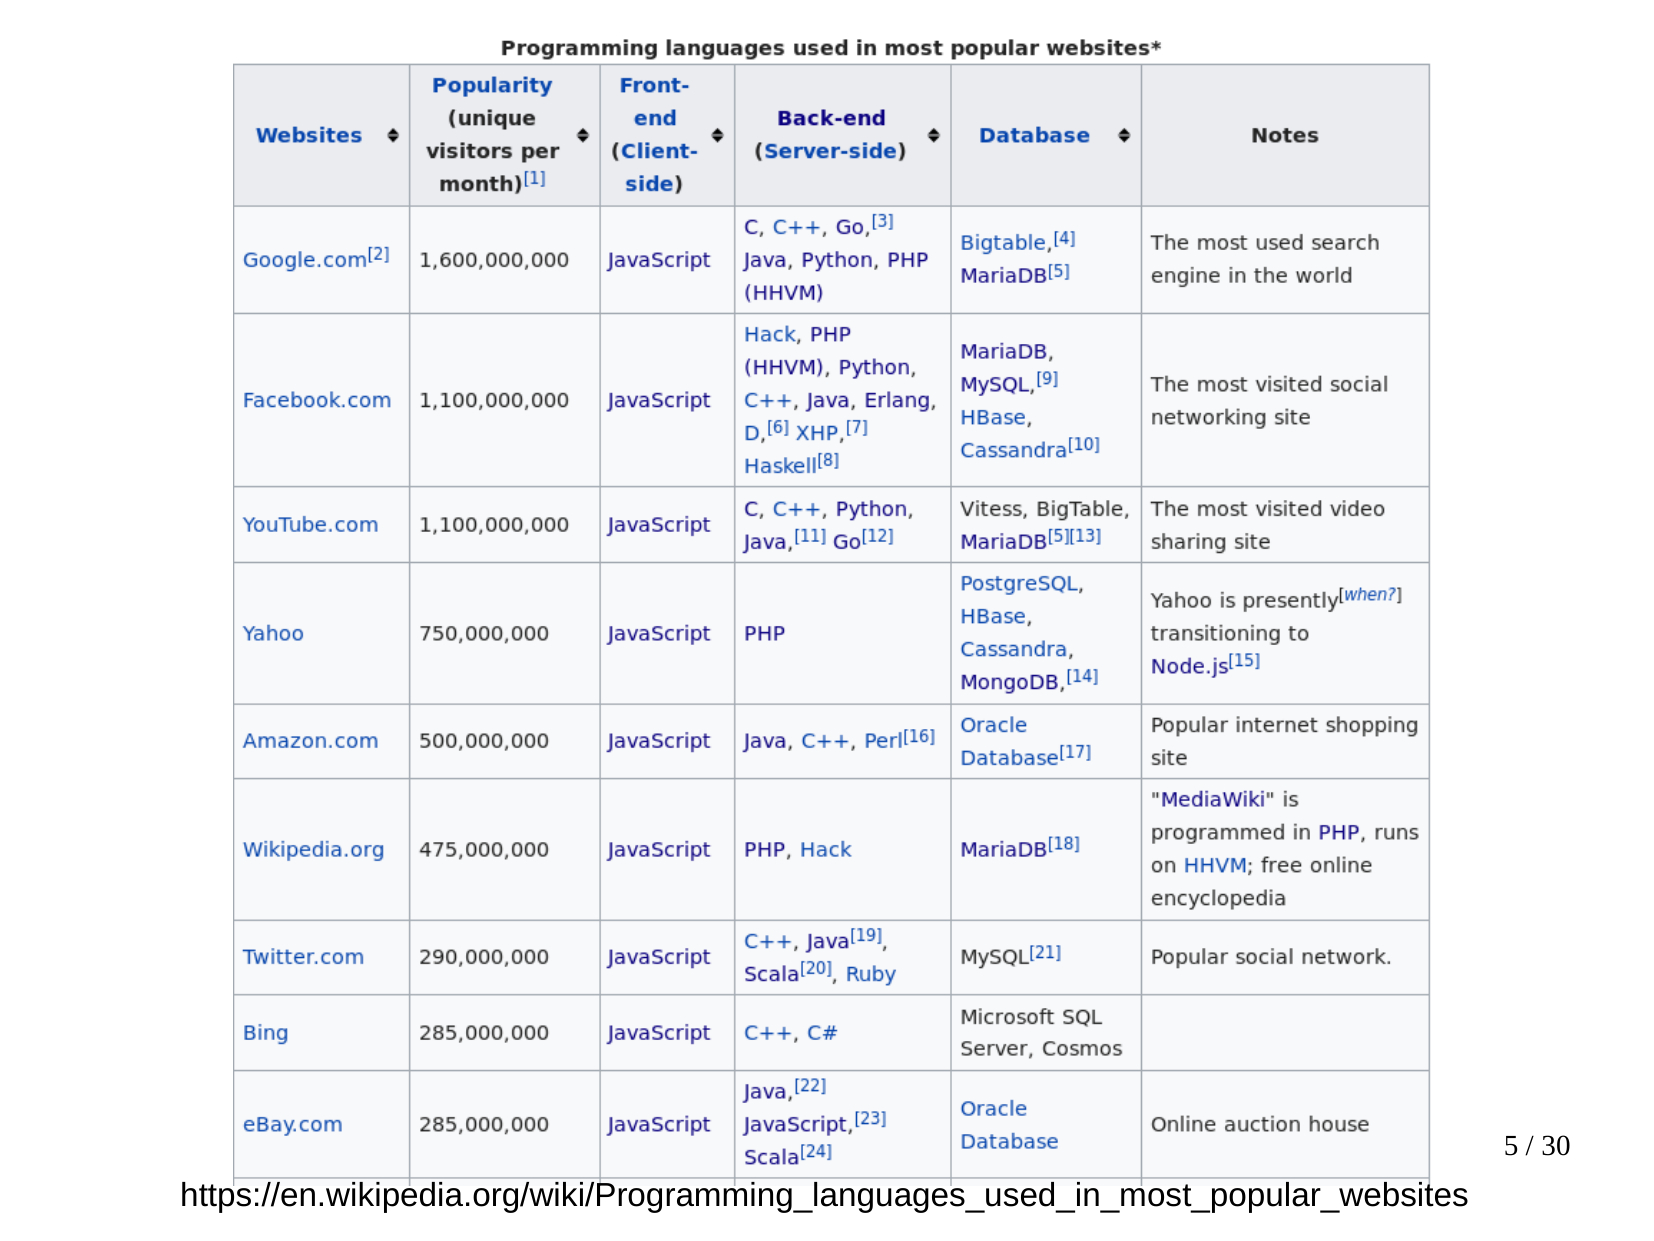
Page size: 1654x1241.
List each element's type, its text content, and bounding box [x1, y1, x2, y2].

picture [233, 31, 1436, 1169]
text_box https://en.wikipedia.org/wiki/Programming_languages_used_in_most_popular_websites [165, 1169, 1486, 1222]
